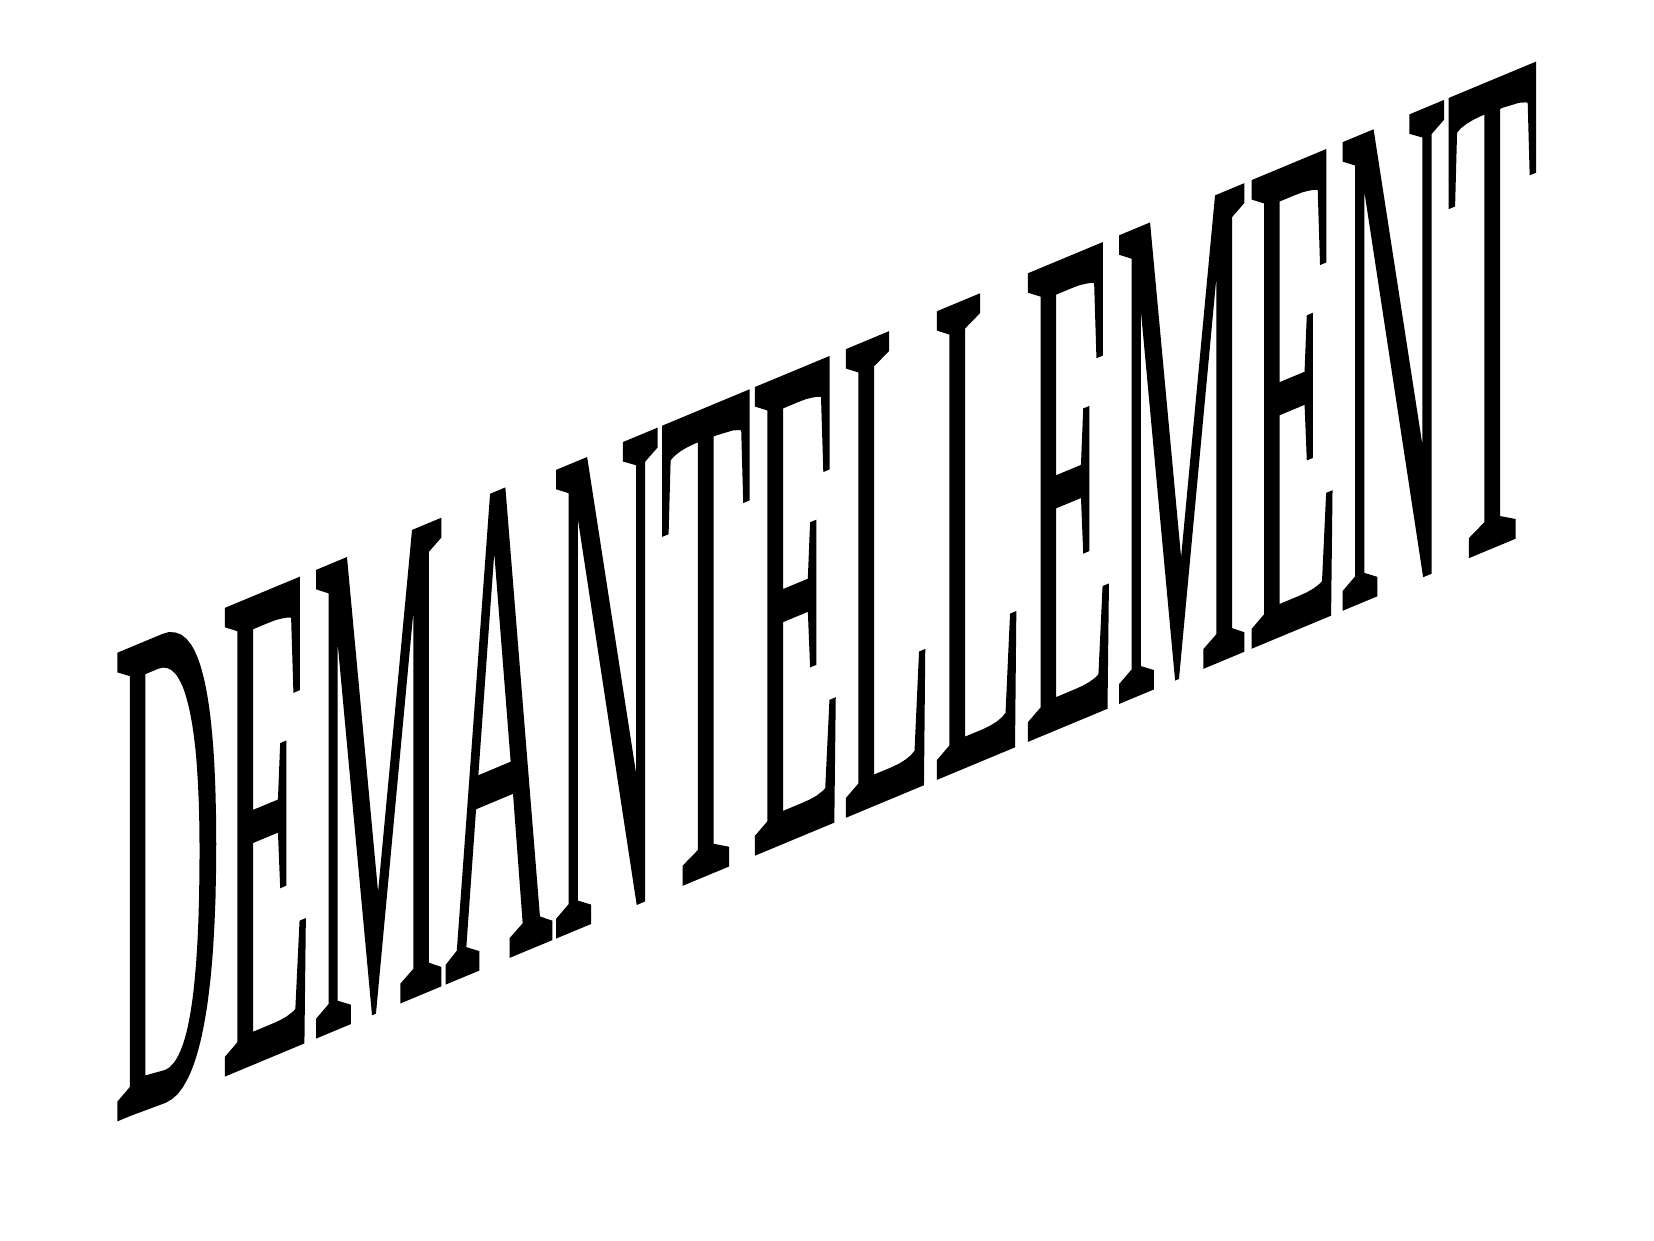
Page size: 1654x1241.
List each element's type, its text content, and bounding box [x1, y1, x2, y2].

text_box DEMANTELLEMENT [118, 632, 216, 1121]
text_box DEMANTELLEMENT [663, 390, 749, 885]
text_box DEMANTELLEMENT [556, 428, 657, 938]
text_box DEMANTELLEMENT [846, 332, 925, 817]
text_box DEMANTELLEMENT [225, 577, 306, 1076]
text_box DEMANTELLEMENT [1252, 150, 1332, 648]
text_box DEMANTELLEMENT [316, 518, 441, 1038]
text_box DEMANTELLEMENT [446, 488, 552, 984]
text_box DEMANTELLEMENT [1343, 101, 1444, 610]
text_box DEMANTELLEMENT [1028, 243, 1109, 741]
text_box DEMANTELLEMENT [755, 357, 835, 855]
text_box DEMANTELLEMENT [1119, 184, 1244, 703]
text_box DEMANTELLEMENT [937, 294, 1016, 779]
text_box DEMANTELLEMENT [1449, 62, 1536, 558]
